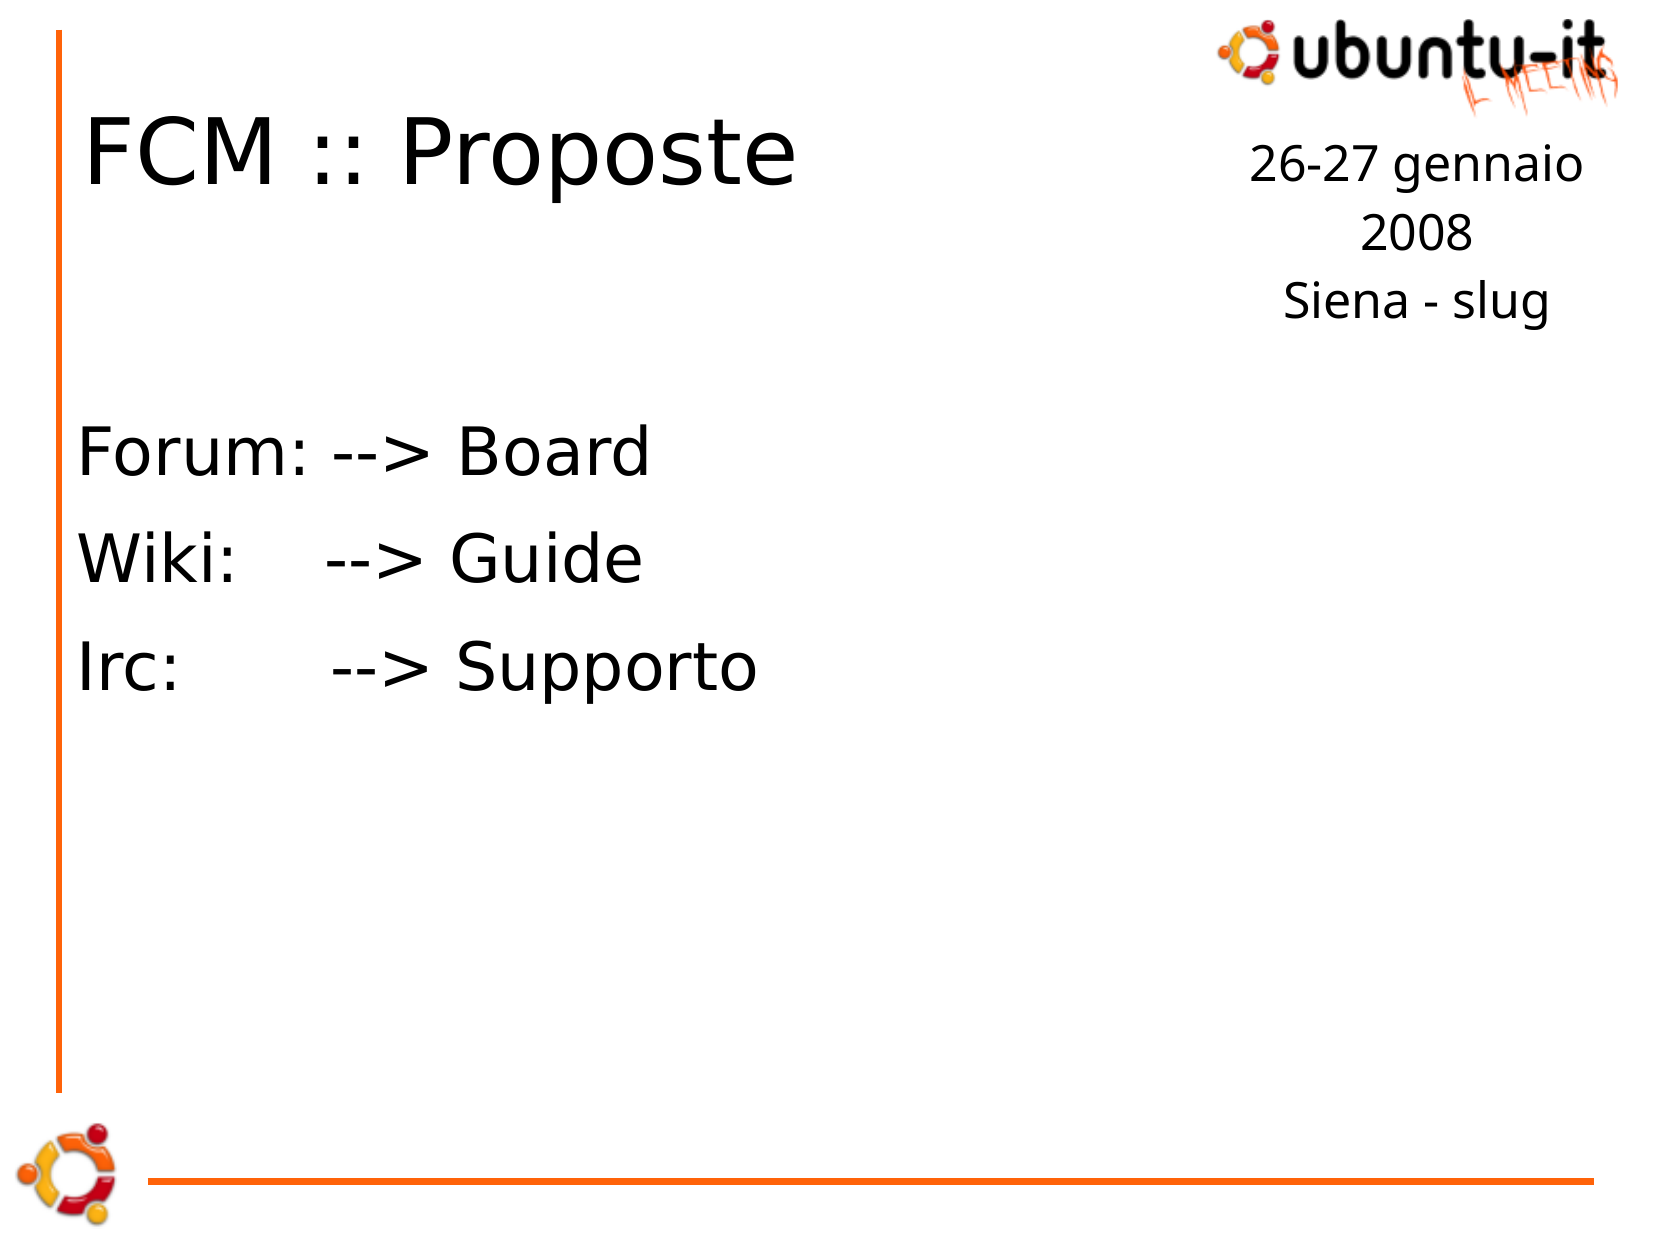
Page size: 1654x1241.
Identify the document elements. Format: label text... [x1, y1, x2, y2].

title FCM :: Proposte [82, 49, 1571, 257]
picture [1210, 19, 1628, 119]
picture [14, 1122, 119, 1229]
list Forum: --> Board Wiki: --> Guide Irc: --> Supporto [59, 413, 1536, 916]
